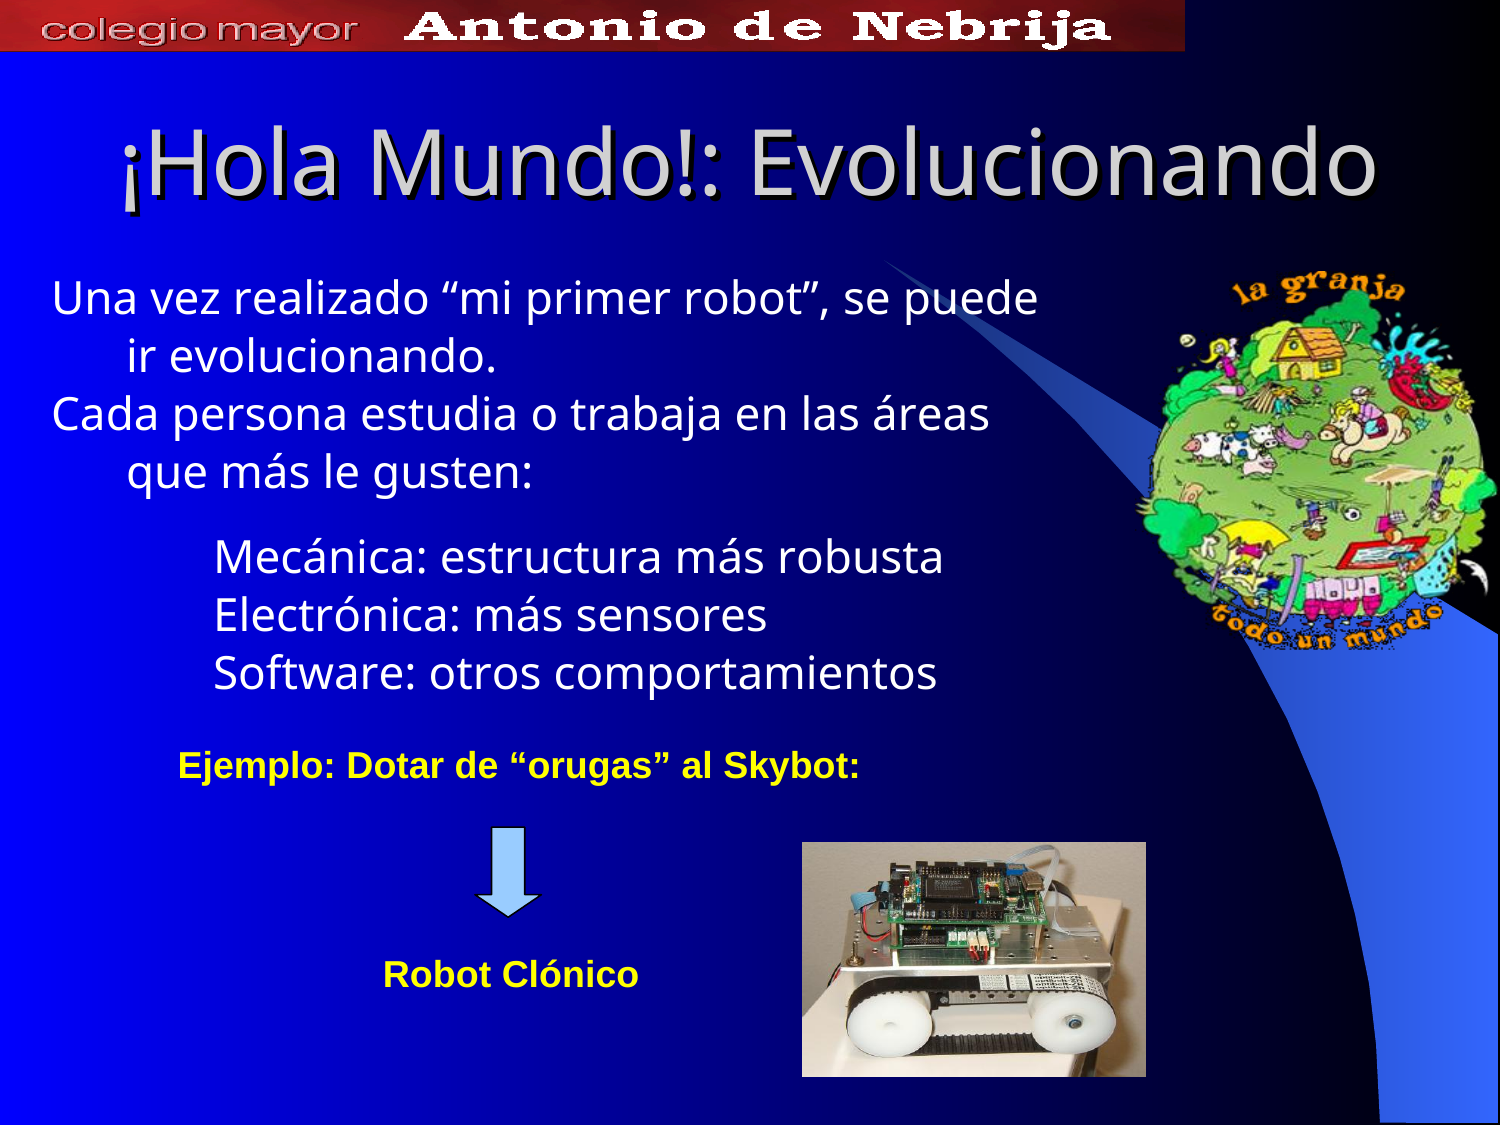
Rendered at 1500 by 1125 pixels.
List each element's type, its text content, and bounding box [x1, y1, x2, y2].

text_box Ejemplo: Dotar de “orugas” al Skybot: [162, 740, 1077, 795]
text_box Una vez realizado “mi primer robot”, se puede ir evolucionando. Cada persona estudia o trabaja en las áreas que más le gusten: Mecánica: estructura más robusta Electrónica: más sensores Software: otros comportamientos [36, 260, 1083, 709]
picture [0, 0, 1185, 52]
text_box [474, 827, 542, 918]
text_box Robot Clónico [368, 948, 665, 1003]
title ¡Hola Mundo!: Evolucionando [0, 97, 1500, 223]
picture [802, 842, 1146, 1077]
picture [1135, 271, 1500, 655]
